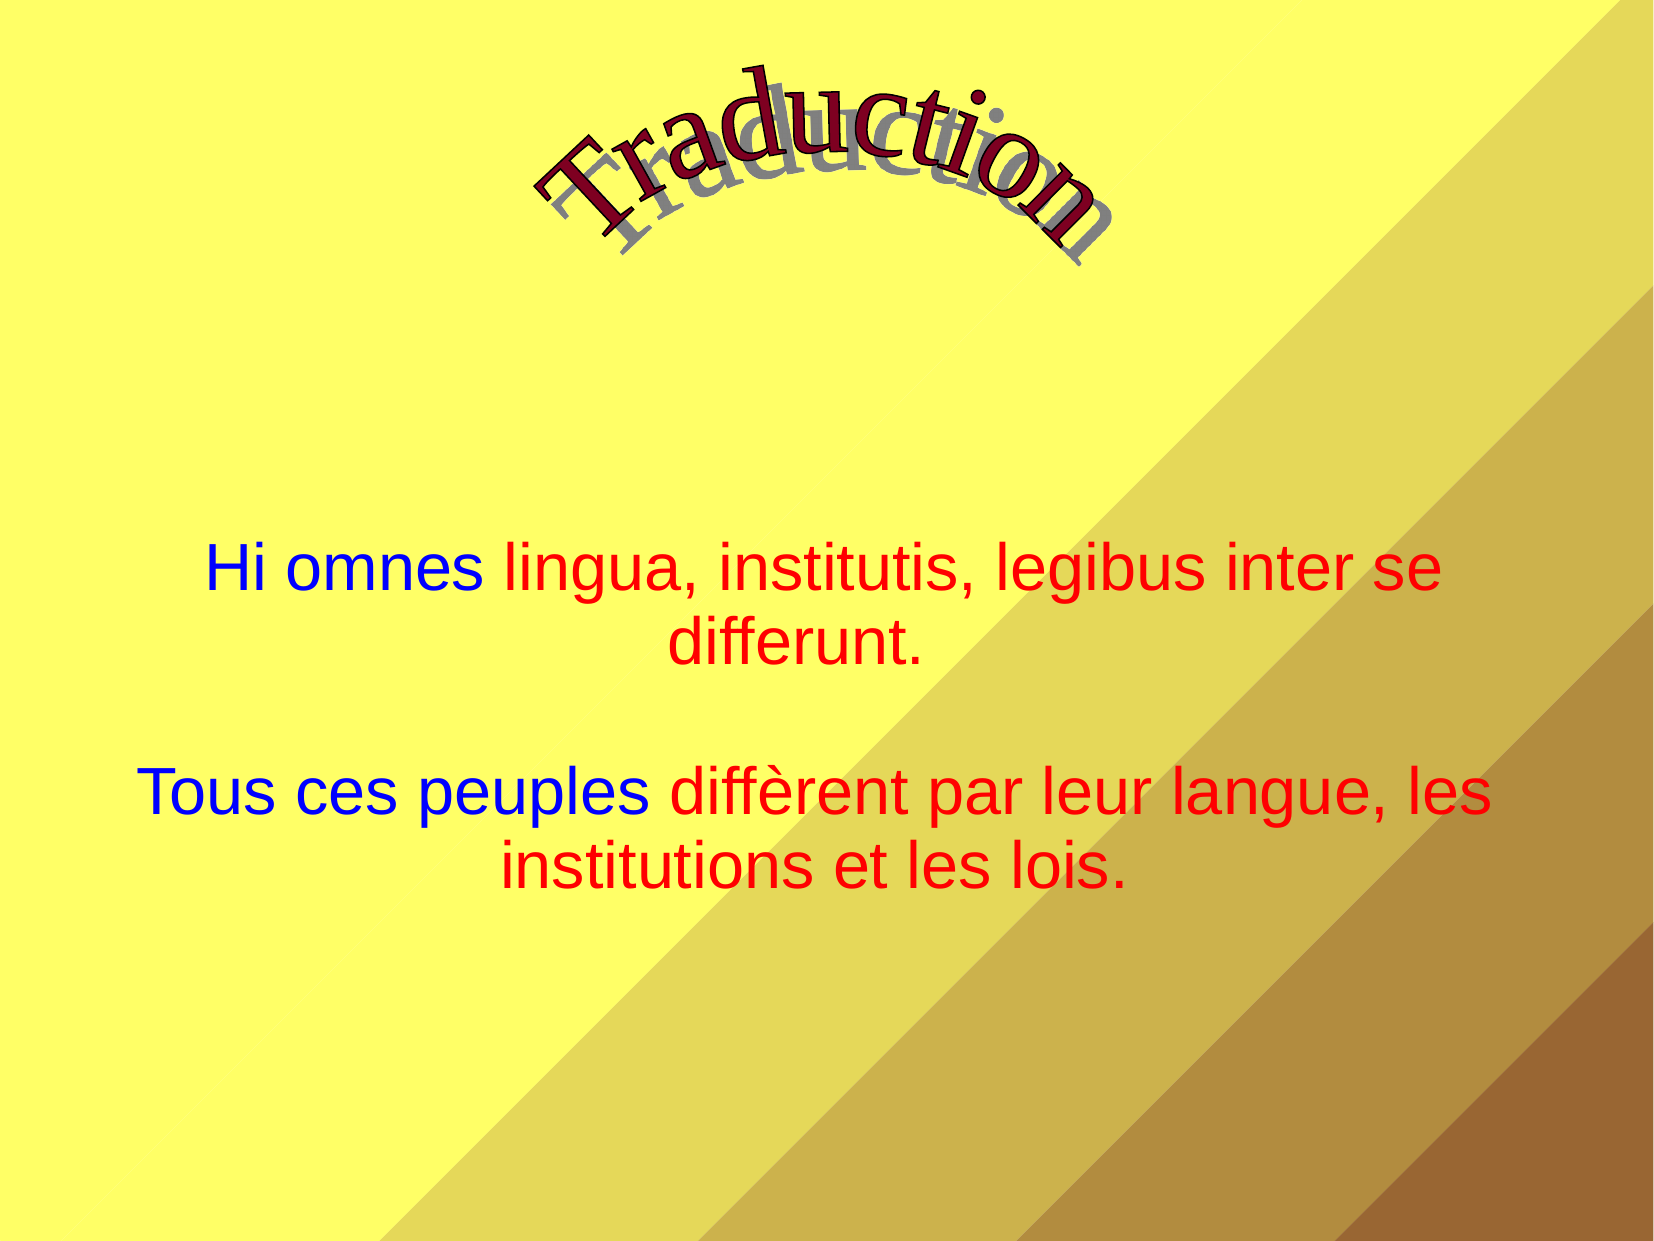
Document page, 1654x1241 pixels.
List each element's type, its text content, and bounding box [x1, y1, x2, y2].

text_box Traduction [971, 90, 986, 105]
text_box Traduction [785, 91, 848, 154]
text_box Traduction [978, 134, 1039, 198]
text_box Traduction [611, 128, 666, 202]
text_box Traduction [855, 94, 907, 157]
text_box Traduction [663, 113, 726, 179]
subtitle Hi omnes lingua, institutis, legibus inter se differunt. Tous ces peuples diffèrent par leur langue, les institutions et les lois. [70, 307, 1560, 1126]
text_box Traduction [913, 90, 978, 178]
text_box Traduction [1018, 162, 1093, 248]
text_box Traduction [534, 135, 634, 237]
text_box Traduction [722, 65, 787, 161]
